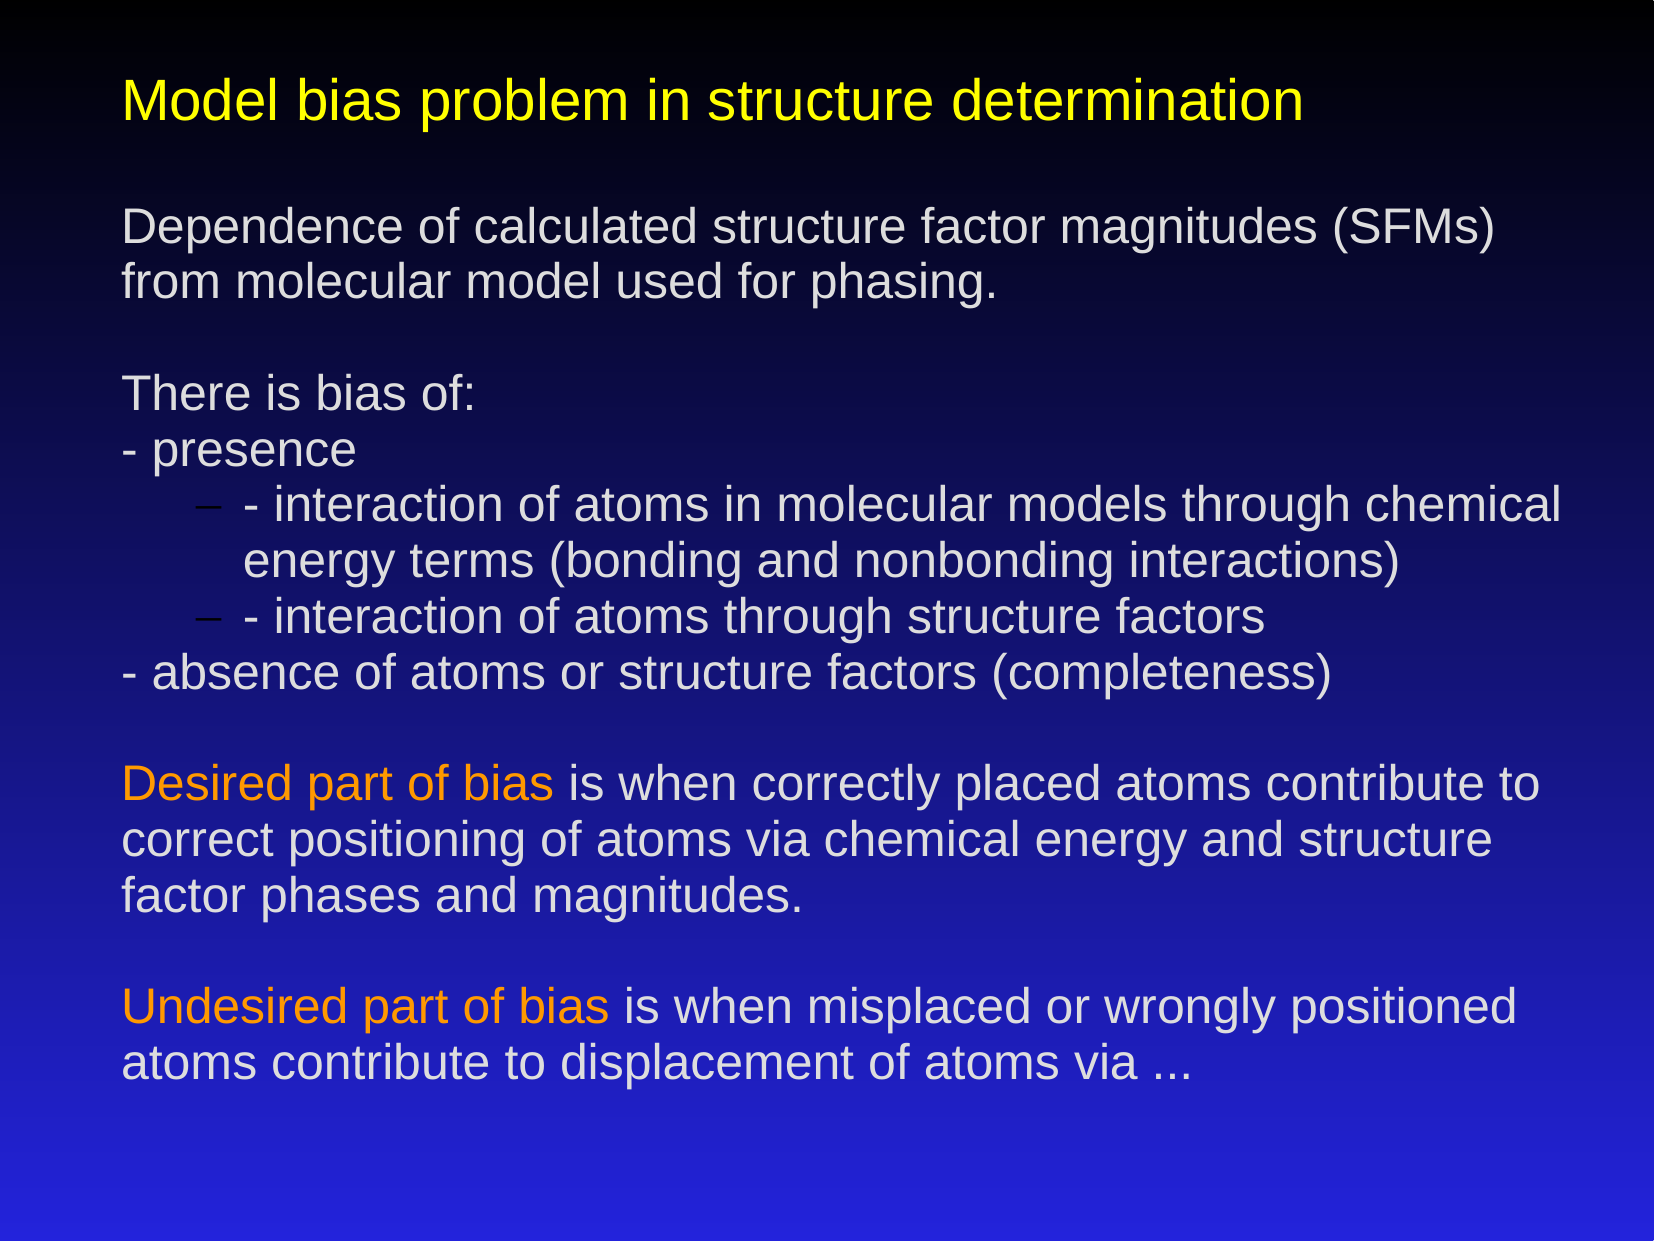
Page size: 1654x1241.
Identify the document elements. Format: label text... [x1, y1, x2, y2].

text_box Model bias problem in structure determination Dependence of calculated structure factor magnitudes (SFMs) from molecular model used for phasing. There is bias of: - presence - interaction of atoms in molecular models through chemical energy terms (bonding and nonbonding interactions) - interaction of atoms through structure factors - absence of atoms or structure factors (completeness) Desired part of bias is when correctly placed atoms contribute to correct positioning of atoms via chemical energy and structure factor phases and magnitudes. Undesired part of bias is when misplaced or wrongly positioned atoms contribute to displacement of atoms via ... [106, 61, 1607, 1146]
